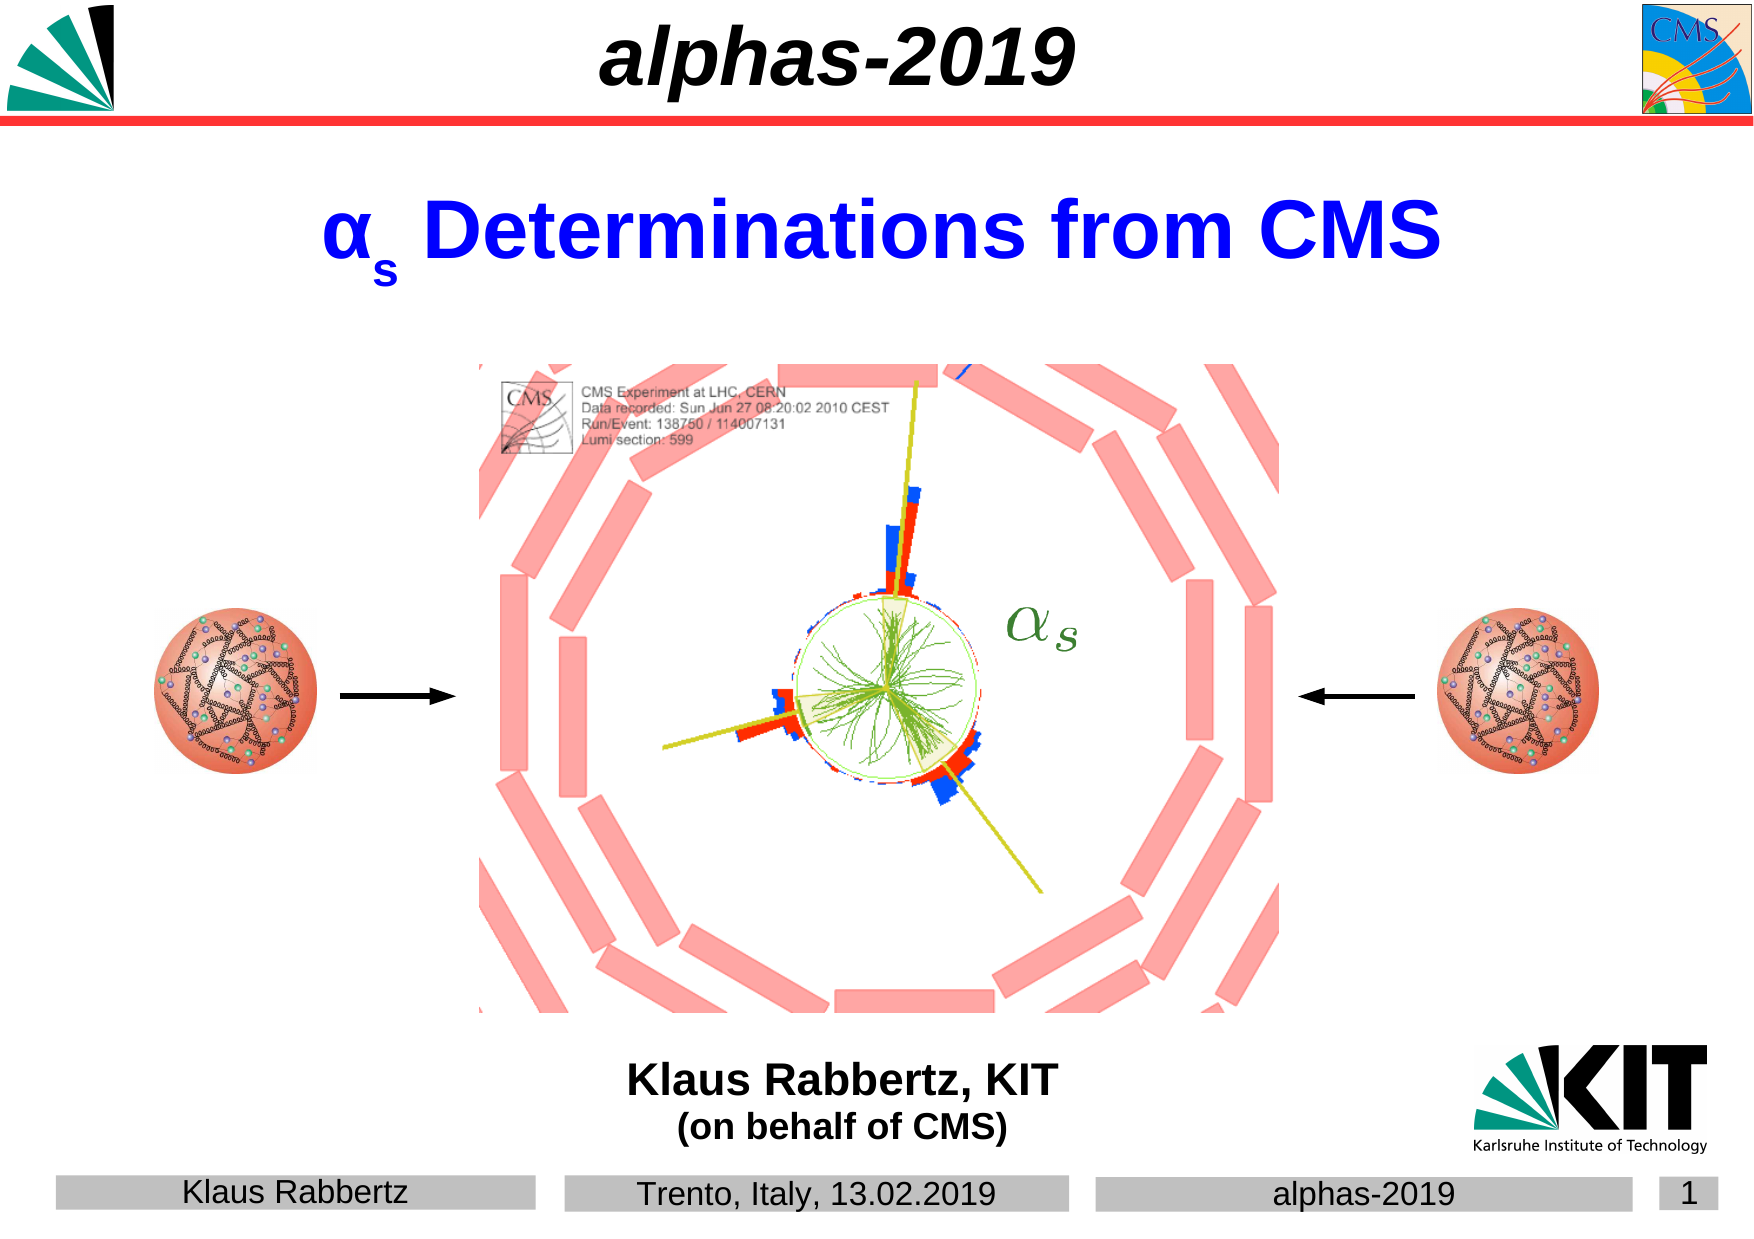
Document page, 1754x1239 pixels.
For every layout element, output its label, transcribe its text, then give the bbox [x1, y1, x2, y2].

picture [479, 364, 1279, 1013]
picture [154, 608, 317, 774]
title alphas-2019 [123, 0, 1553, 114]
text_box αs Determinations from CMS [286, 177, 1468, 303]
picture [7, 5, 114, 112]
text_box Klaus Rabbertz, KIT (on behalf of CMS) [614, 1048, 1139, 1154]
picture [1642, 4, 1752, 114]
picture [1437, 608, 1599, 774]
picture [1474, 1045, 1707, 1154]
